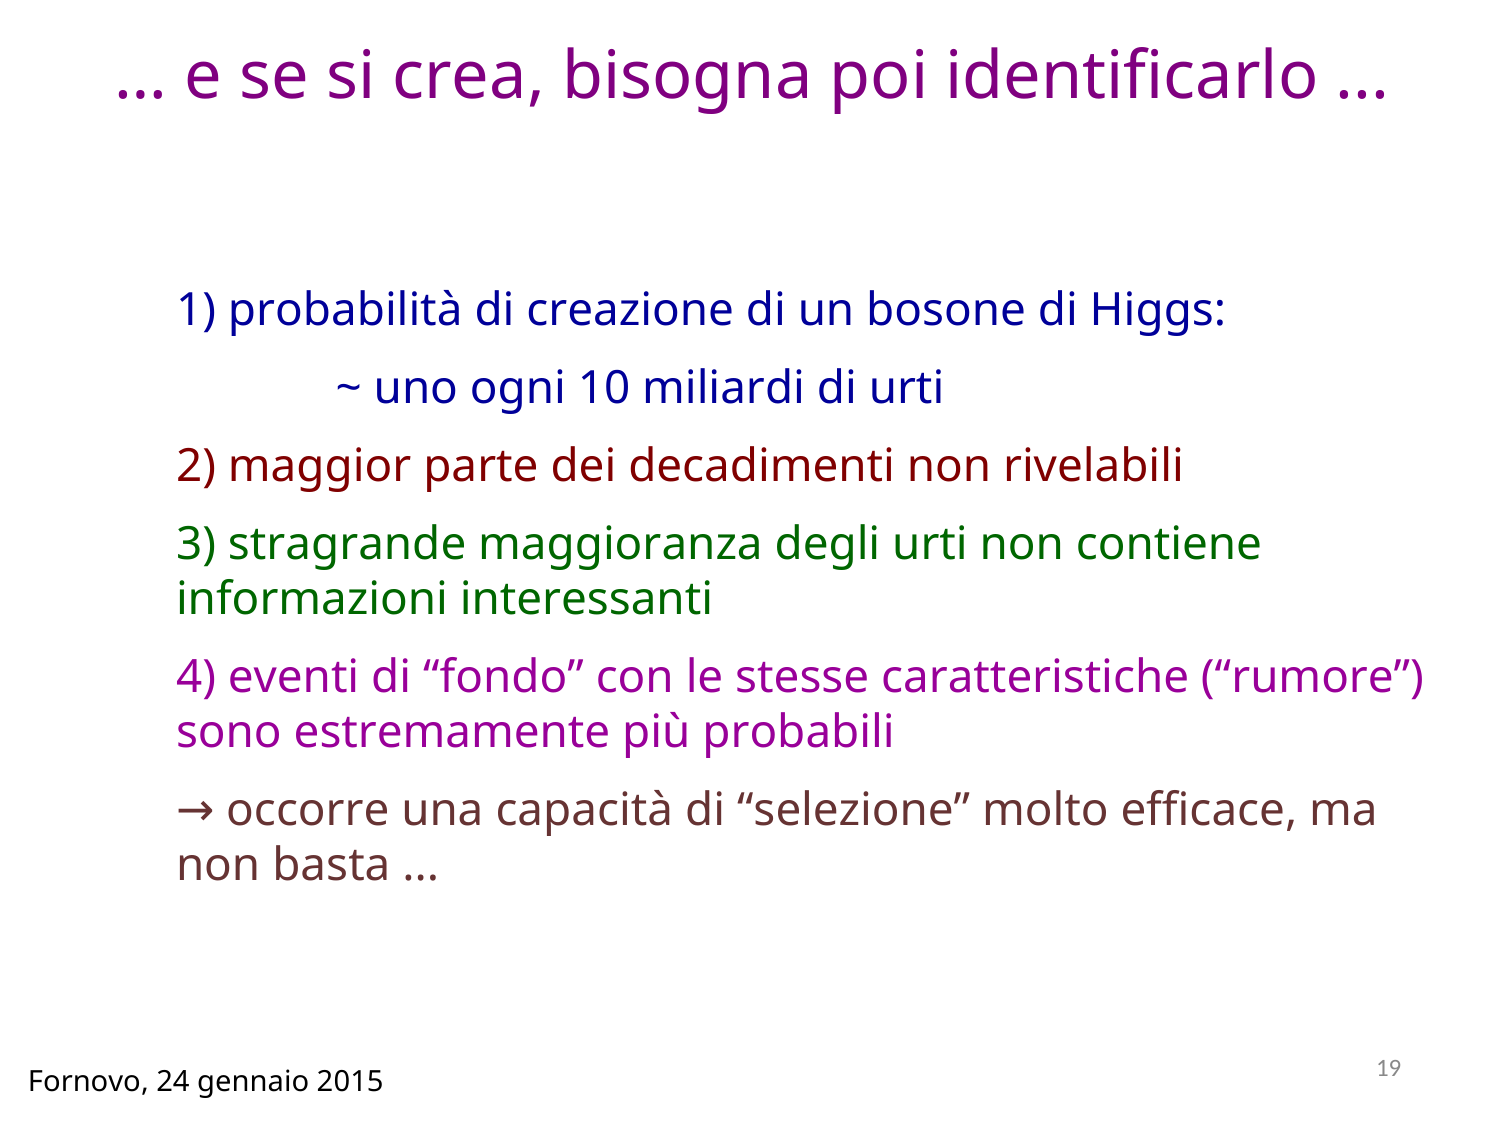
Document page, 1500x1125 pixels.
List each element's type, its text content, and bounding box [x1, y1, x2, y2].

text_box 1) probabilità di creazione di un bosone di Higgs: ~ uno ogni 10 miliardi di urti 2) maggior parte dei decadimenti non rivelabili 3) stragrande maggioranza degli urti non contiene informazioni interessanti 4) eventi di “fondo” con le stesse caratteristiche (“rumore”) sono estremamente più probabili → occorre una capacità di “selezione” molto efficace, ma non basta ... [64, 200, 1453, 969]
text_box … e se si crea, bisogna poi identificarlo ... [5, 5, 1500, 138]
text_box <numero> [1074, 1042, 1417, 1095]
